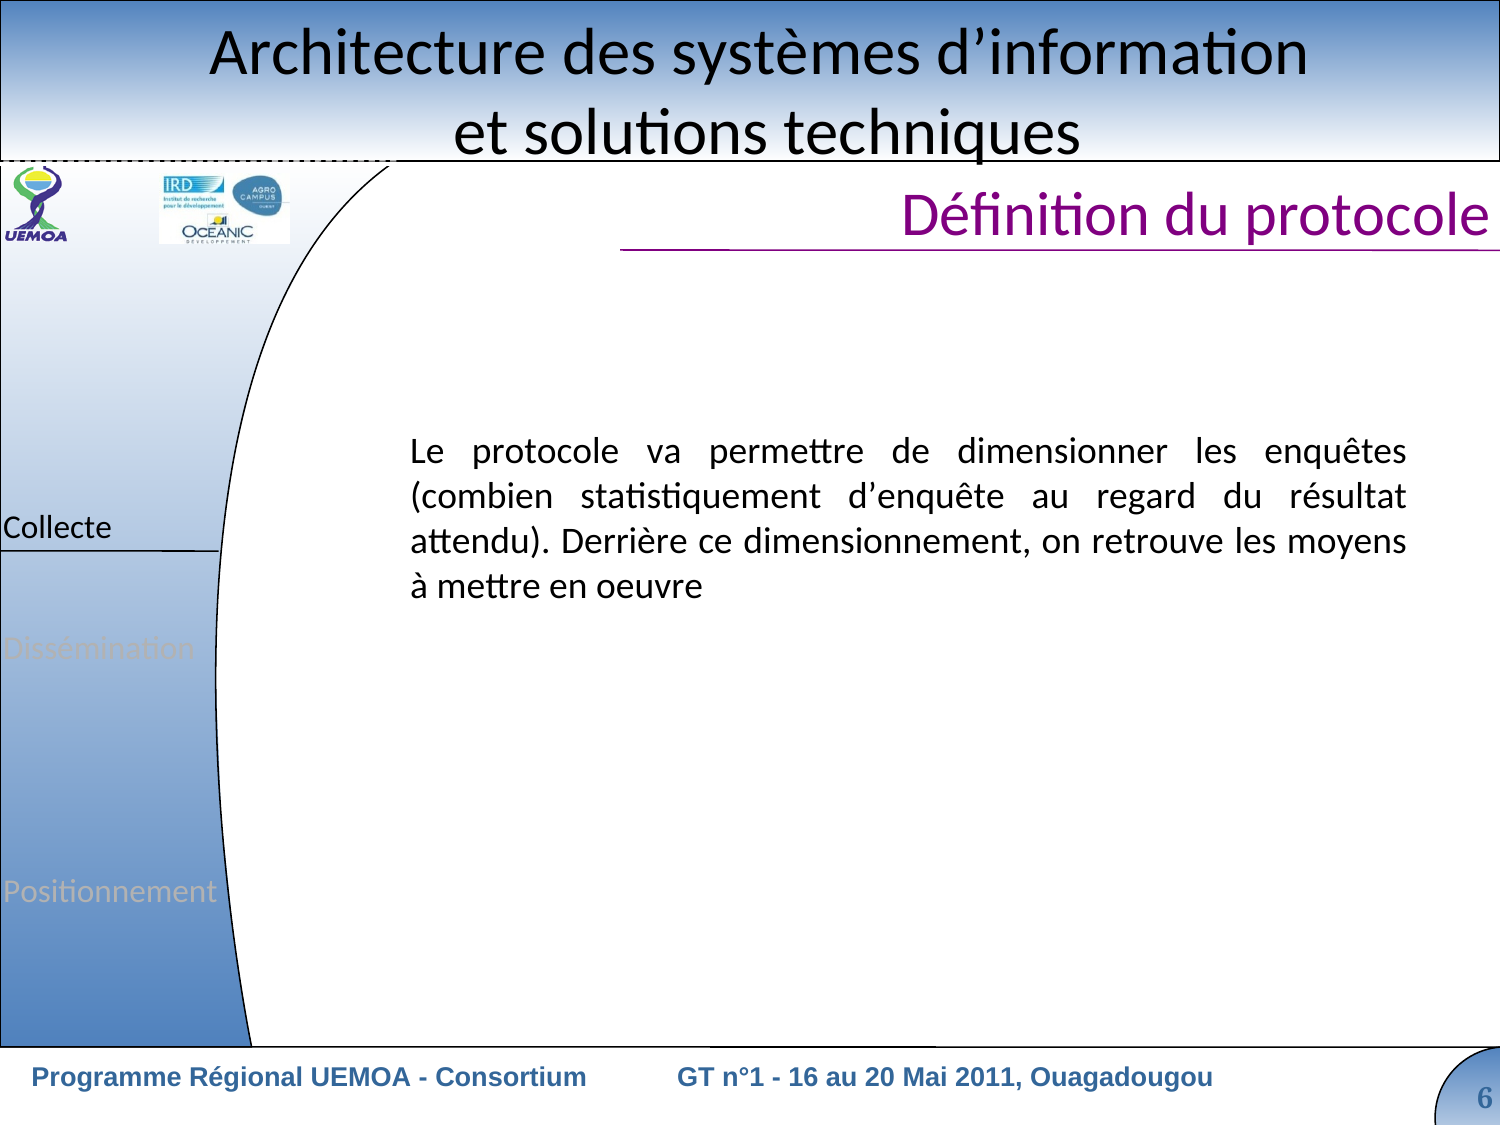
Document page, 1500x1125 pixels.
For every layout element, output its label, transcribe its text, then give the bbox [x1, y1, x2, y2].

picture [0, 166, 73, 244]
text_box Collecte Dissémination Positionnement [0, 497, 314, 1039]
picture [159, 173, 265, 244]
text_box Le protocole va permettre de dimensionner les enquêtes (combien statistiquement d’enquête au regard du résultat attendu). Derrière ce dimensionnement, on retrouve les moyens à mettre en oeuvre [395, 373, 1424, 614]
text_box Architecture des systèmes d’information et solutions techniques [53, 0, 1483, 161]
text_box Définition du protocole [265, 165, 1500, 256]
